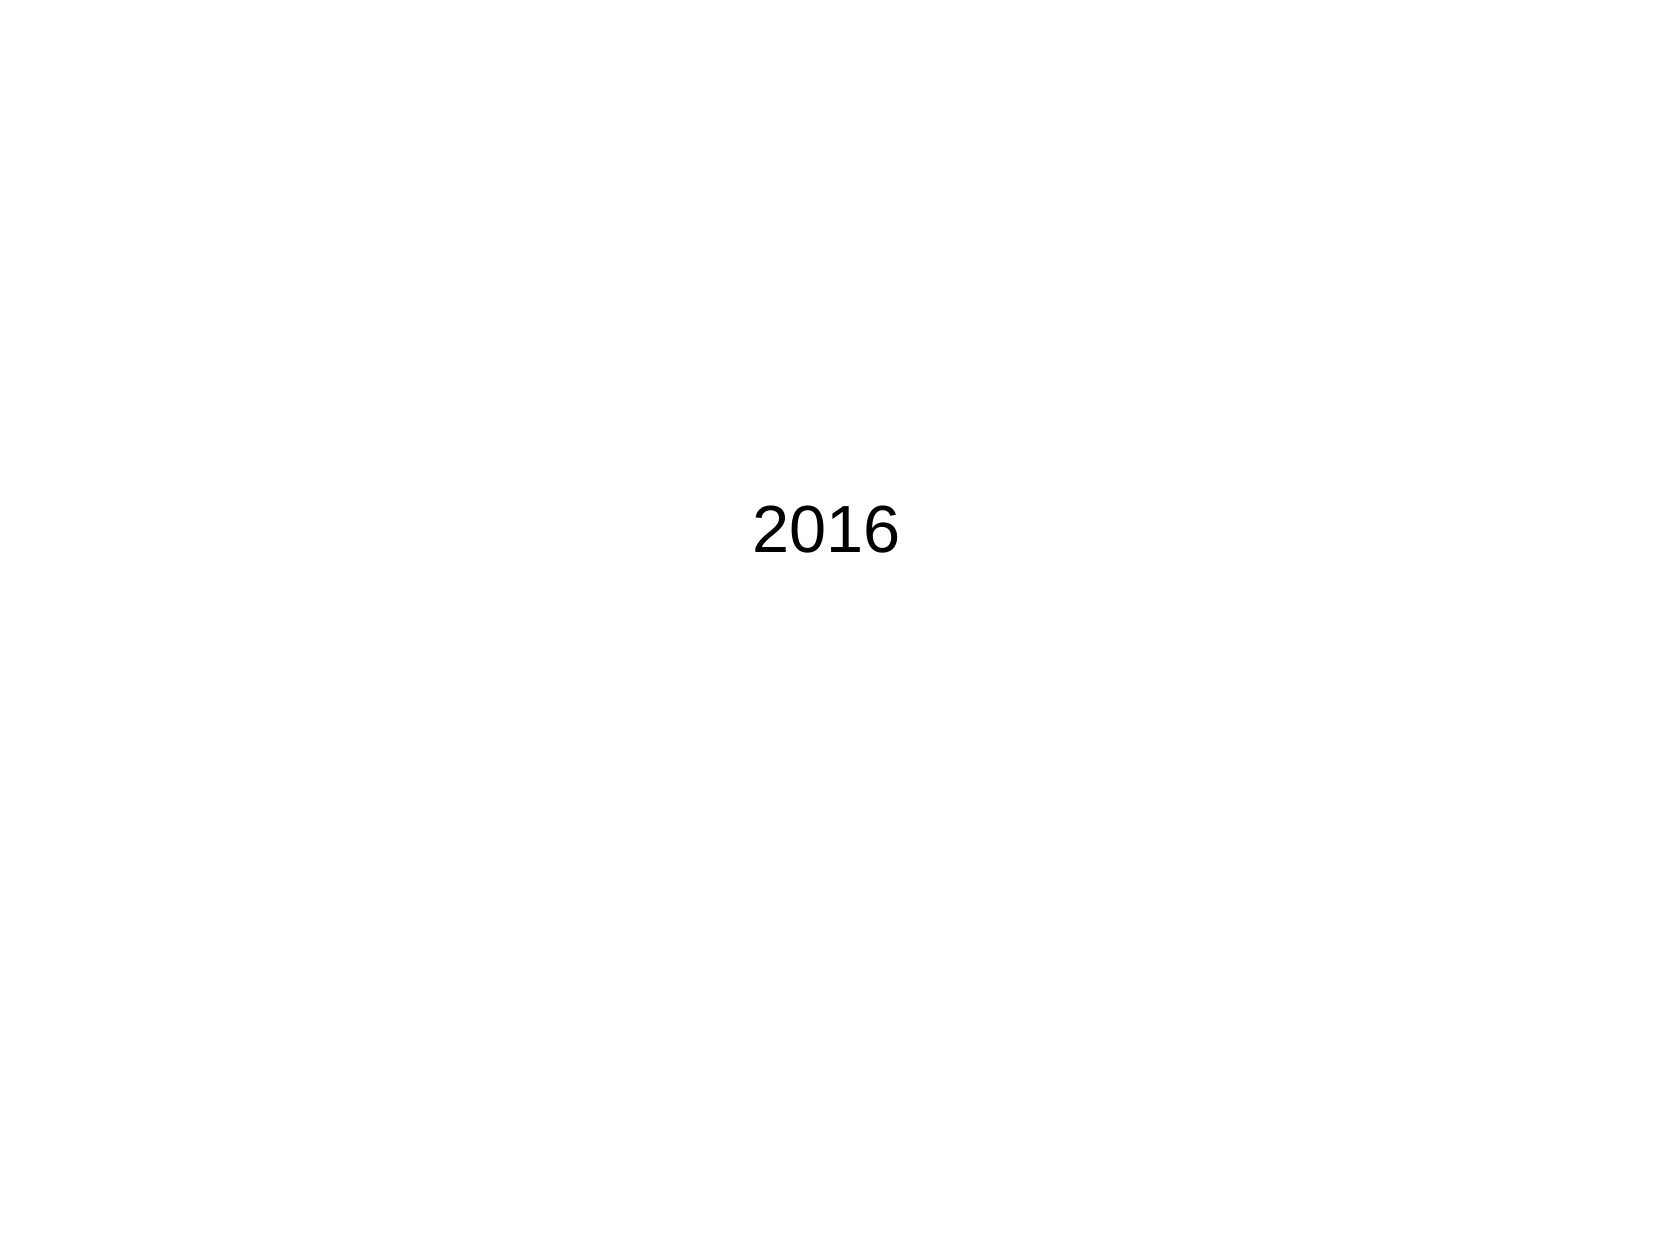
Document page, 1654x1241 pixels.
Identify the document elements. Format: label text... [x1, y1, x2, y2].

subtitle 2016 [82, 49, 1571, 1010]
